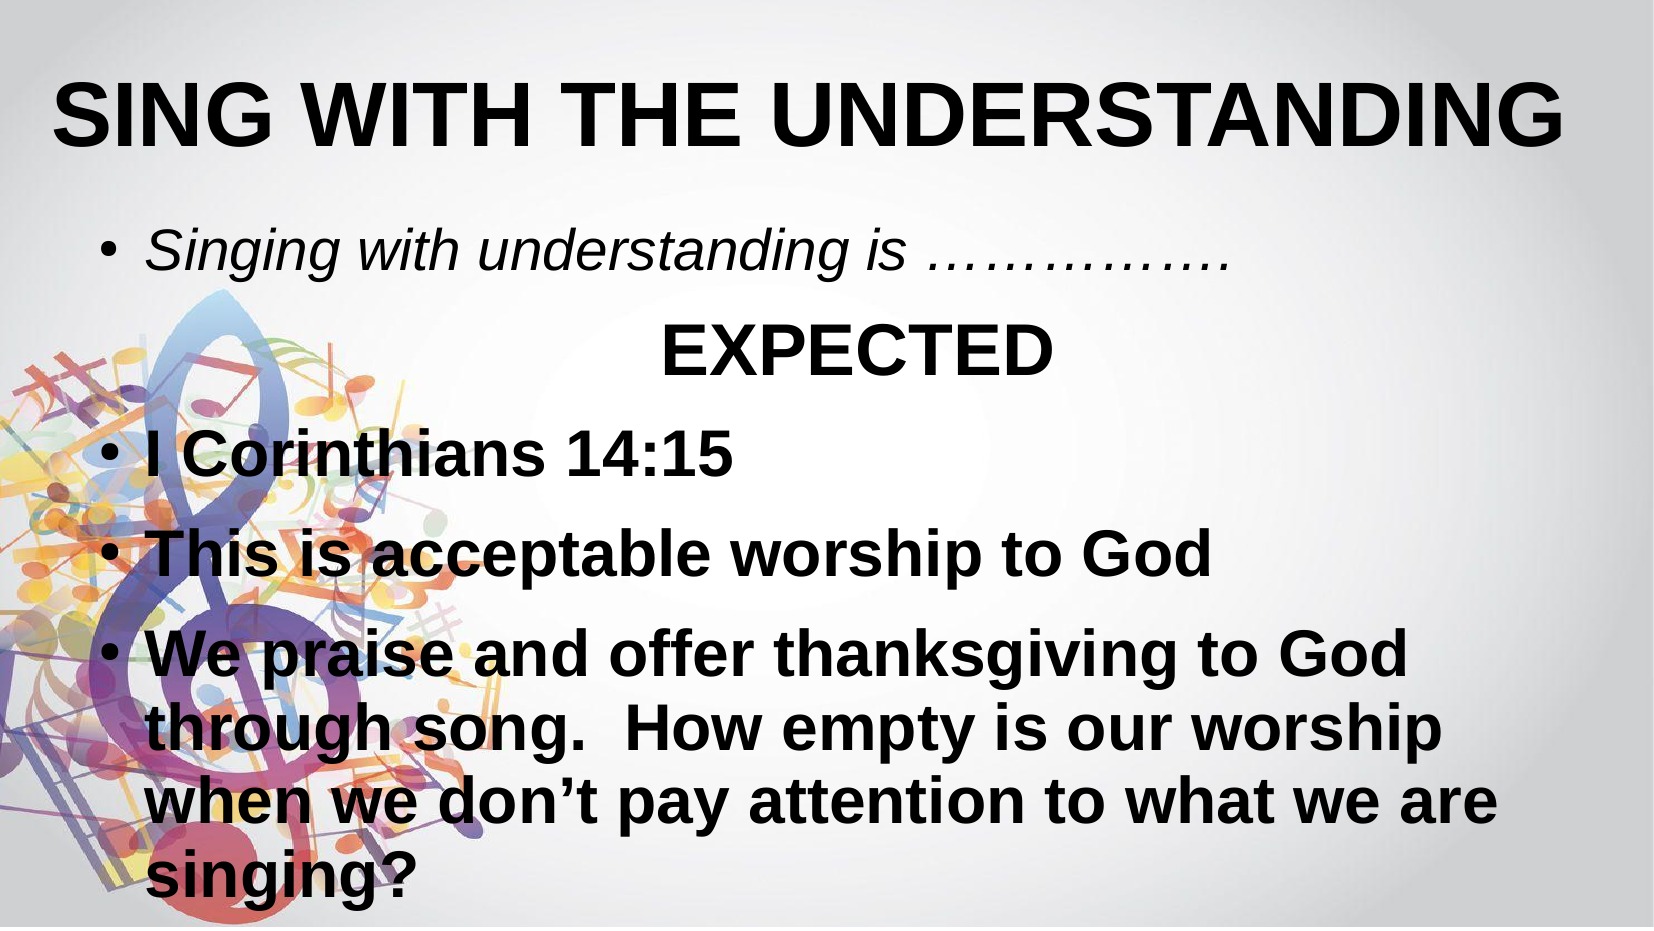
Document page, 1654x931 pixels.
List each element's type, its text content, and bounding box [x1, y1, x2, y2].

title SING WITH THE UNDERSTANDING [15, 12, 1606, 218]
picture [0, 0, 1654, 927]
list Singing with understanding is ……………. EXPECTED I Corinthians 14:15 This is acceptable worship to God We praise and offer thanksgiving to God through song. How empty is our worship when we don’t pay attention to what we are singing? [82, 217, 1571, 916]
